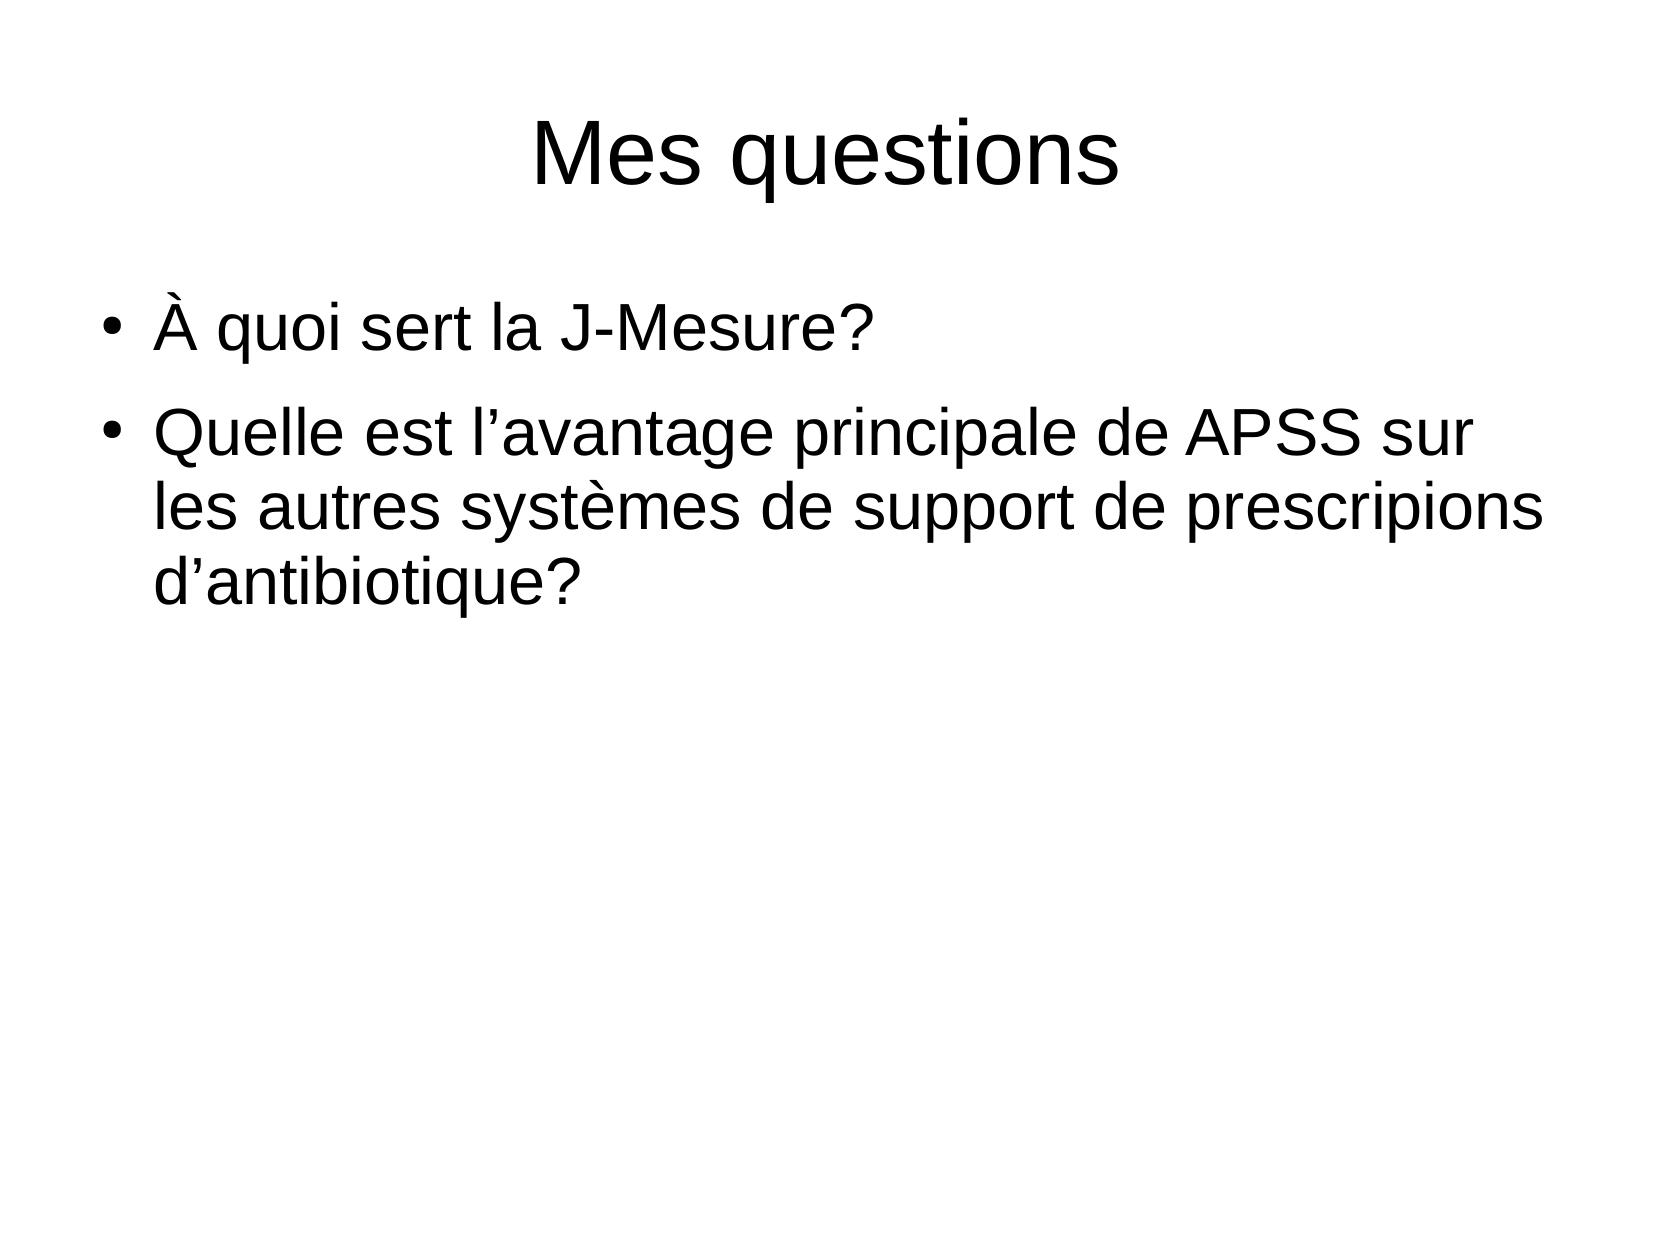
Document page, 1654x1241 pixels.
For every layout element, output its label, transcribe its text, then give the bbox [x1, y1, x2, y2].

list À quoi sert la J-Mesure? Quelle est l’avantage principale de APSS sur les autres systèmes de support de prescripions d’antibiotique? [82, 290, 1571, 1010]
title Mes questions [82, 49, 1571, 257]
